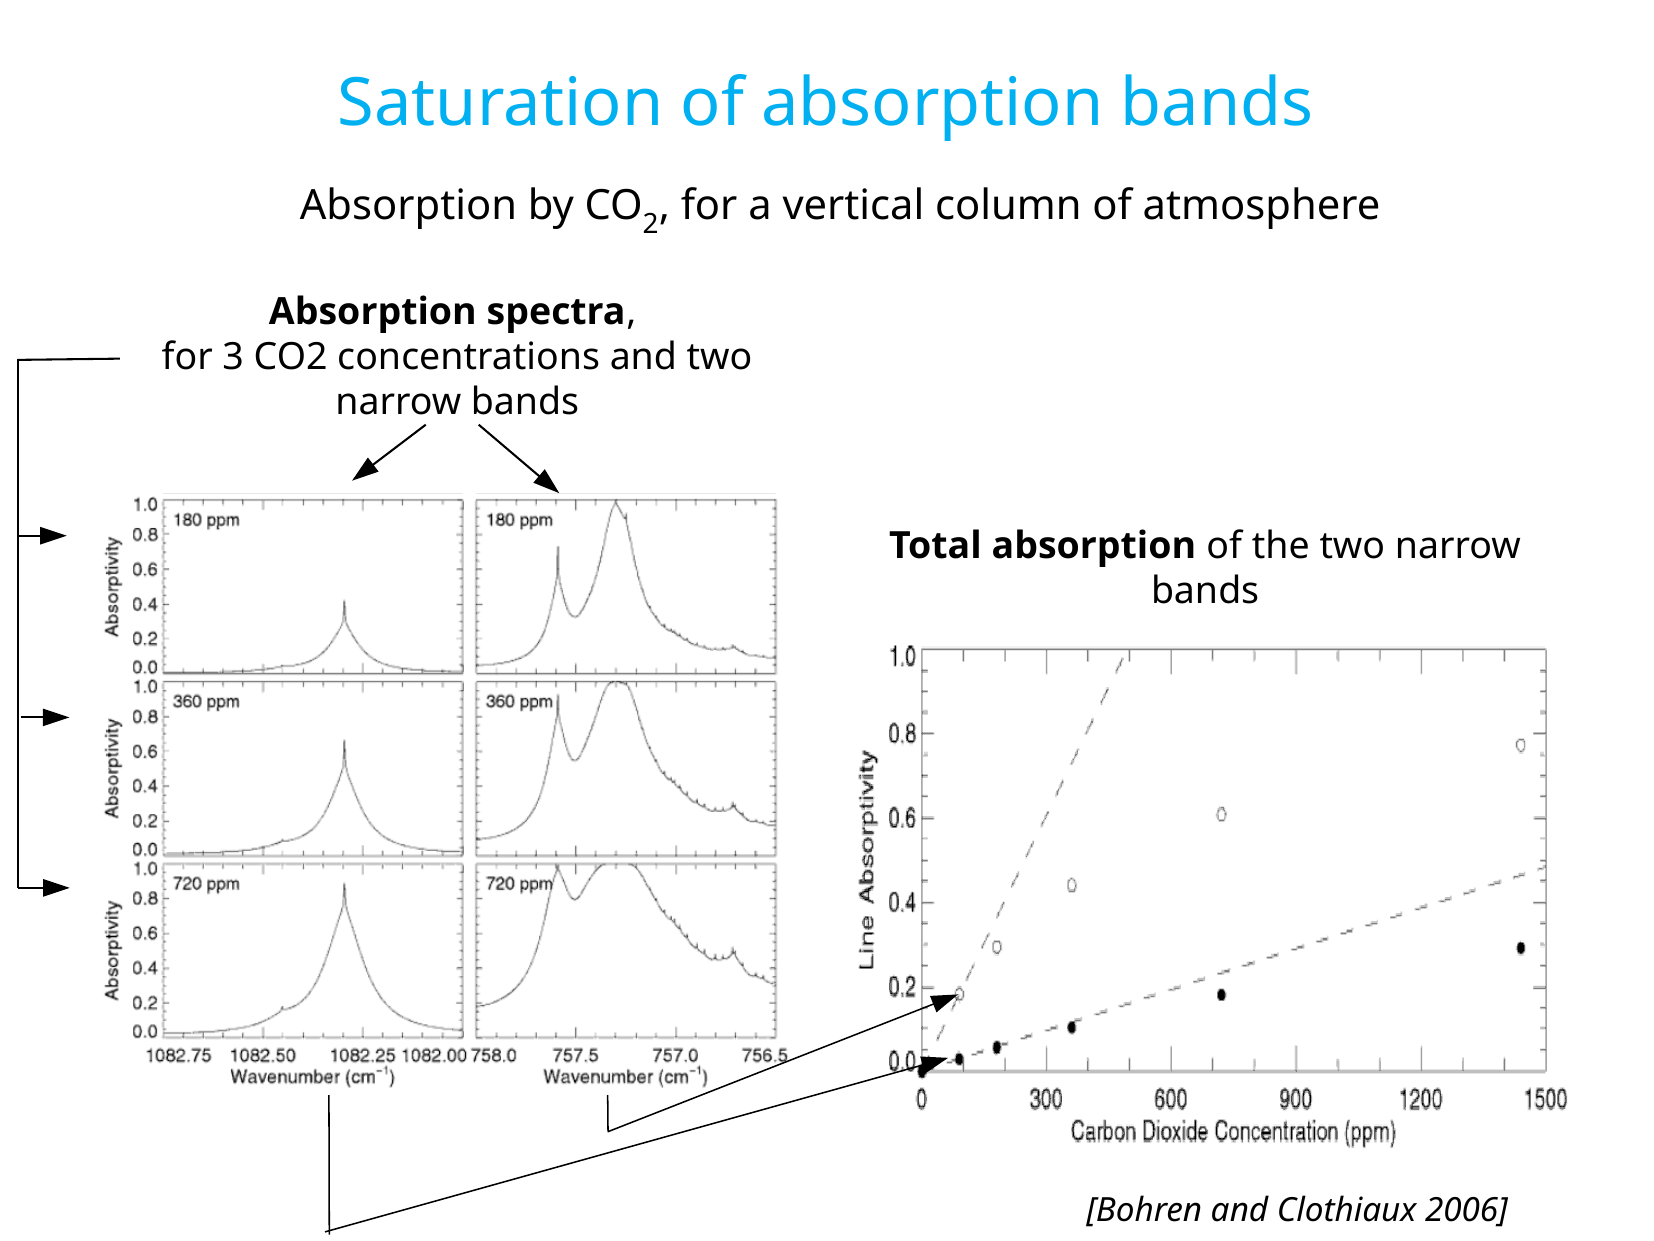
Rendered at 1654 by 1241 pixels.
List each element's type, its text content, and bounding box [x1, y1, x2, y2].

picture [836, 583, 1600, 1149]
picture [686, 1058, 799, 1103]
picture [55, 493, 799, 1103]
text_box [Bohren and Clothiaux 2006] [1071, 1178, 1636, 1241]
text_box Absorption spectra, for 3 CO2 concentrations and two narrow bands [108, 276, 807, 450]
text_box Total absorption of the two narrow bands [845, 511, 1565, 632]
text_box Absorption by CO2, for a vertical column of atmosphere [93, 167, 1588, 267]
text_box Saturation of absorption bands [207, 19, 1445, 153]
